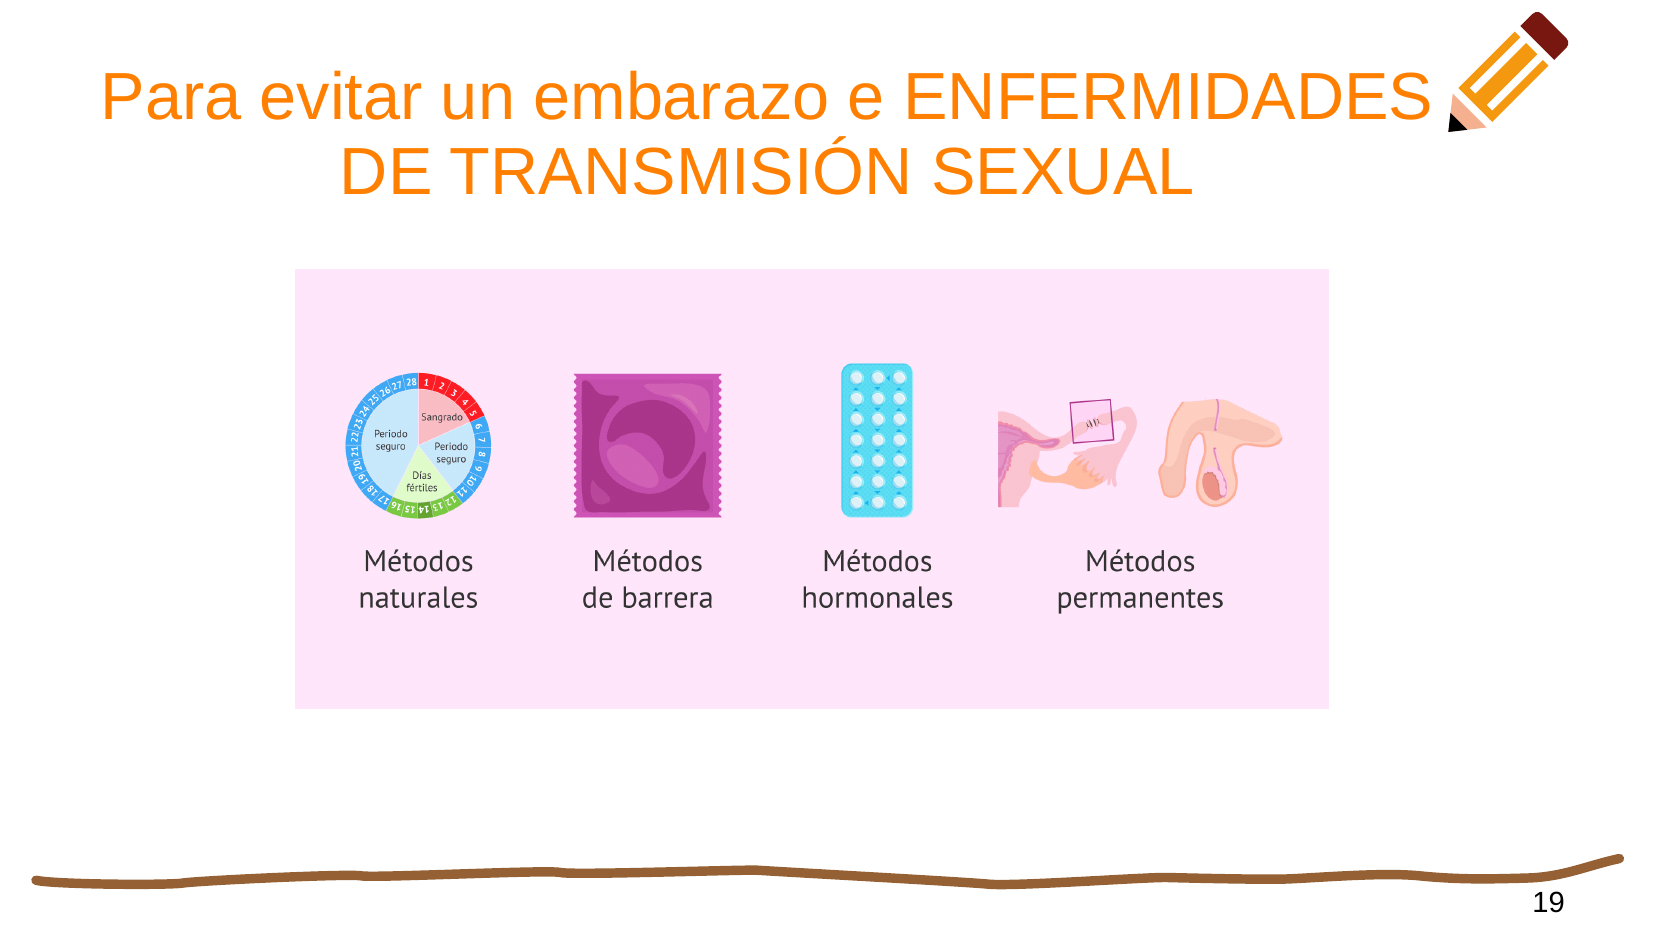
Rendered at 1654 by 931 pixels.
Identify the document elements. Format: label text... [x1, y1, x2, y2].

picture [295, 269, 1329, 709]
title Para evitar un embarazo e ENFERMIDADES DE TRANSMISIÓN SEXUAL [88, 59, 1447, 209]
